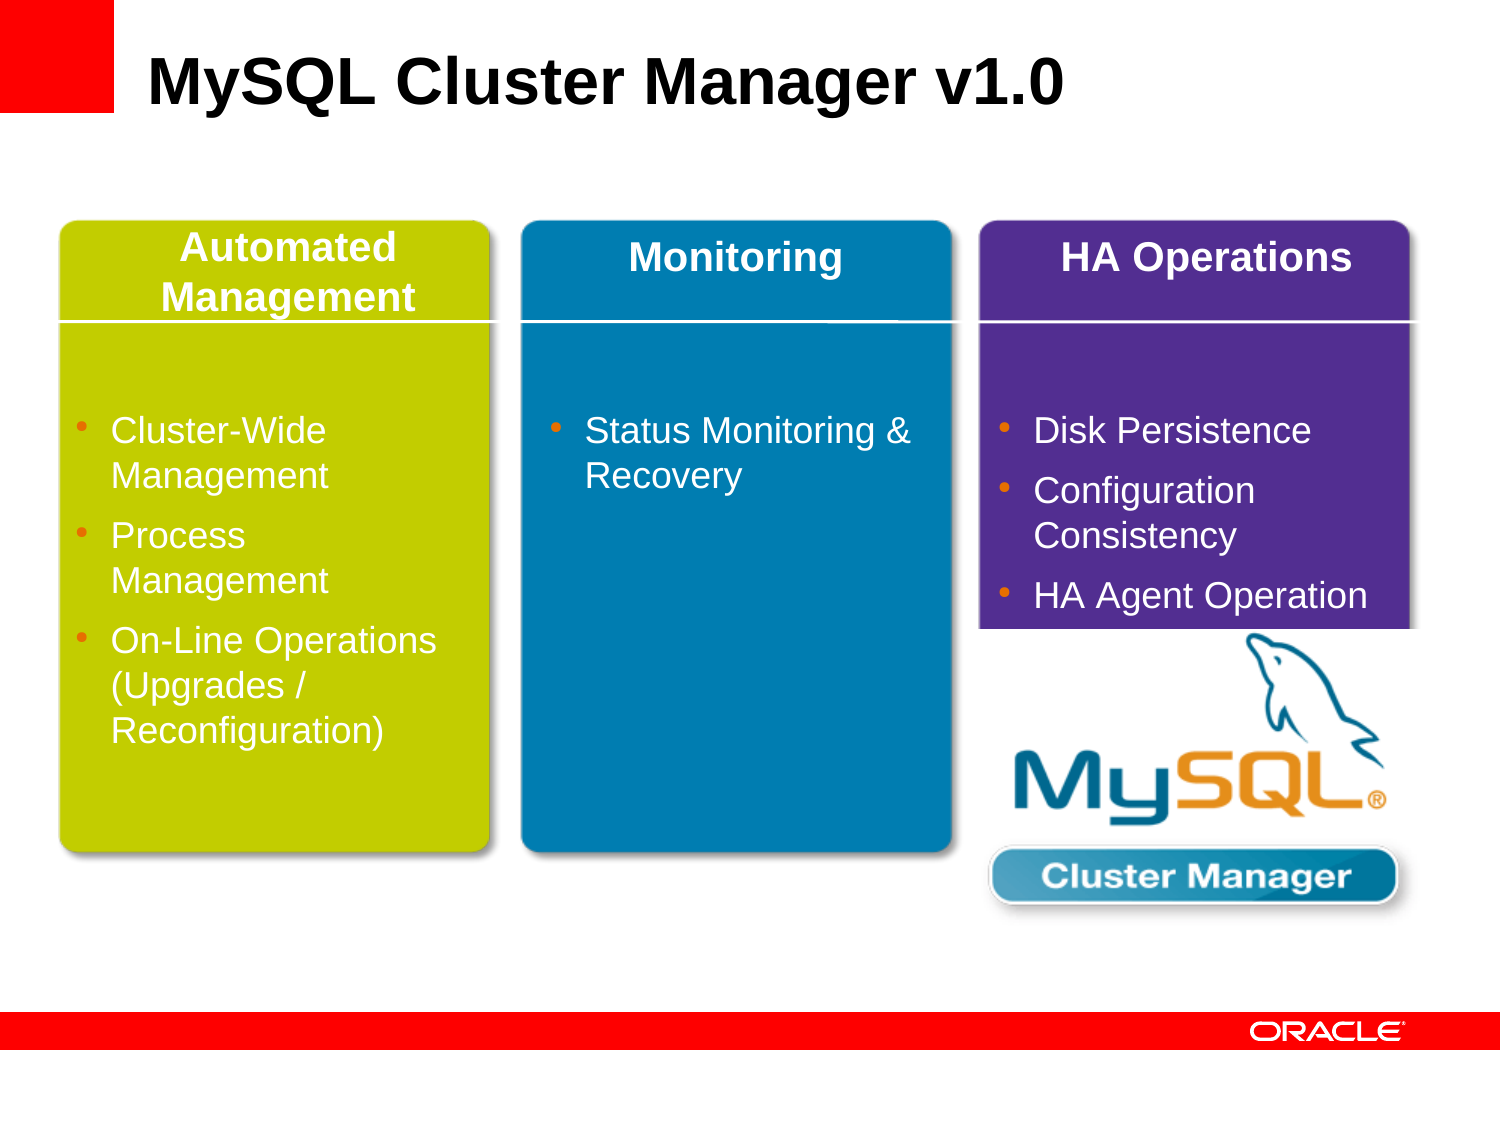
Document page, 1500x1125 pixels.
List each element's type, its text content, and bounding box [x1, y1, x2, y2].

text_box Monitoring [613, 222, 859, 288]
picture [0, 0, 114, 113]
text_box Cluster-Wide Management Process Management On-Line Operations (Upgrades / Reconfiguration) [49, 324, 484, 872]
text_box Automated Management [145, 212, 446, 340]
text_box Status Monitoring & Recovery [523, 324, 934, 776]
picture [4, 162, 1496, 938]
title MySQL Cluster Manager v1.0 [147, 8, 1392, 119]
text_box HA Operations [1045, 222, 1369, 288]
picture [0, 1012, 1500, 1050]
text_box Disk Persistence Configuration Consistency HA Agent Operation [971, 324, 1384, 659]
